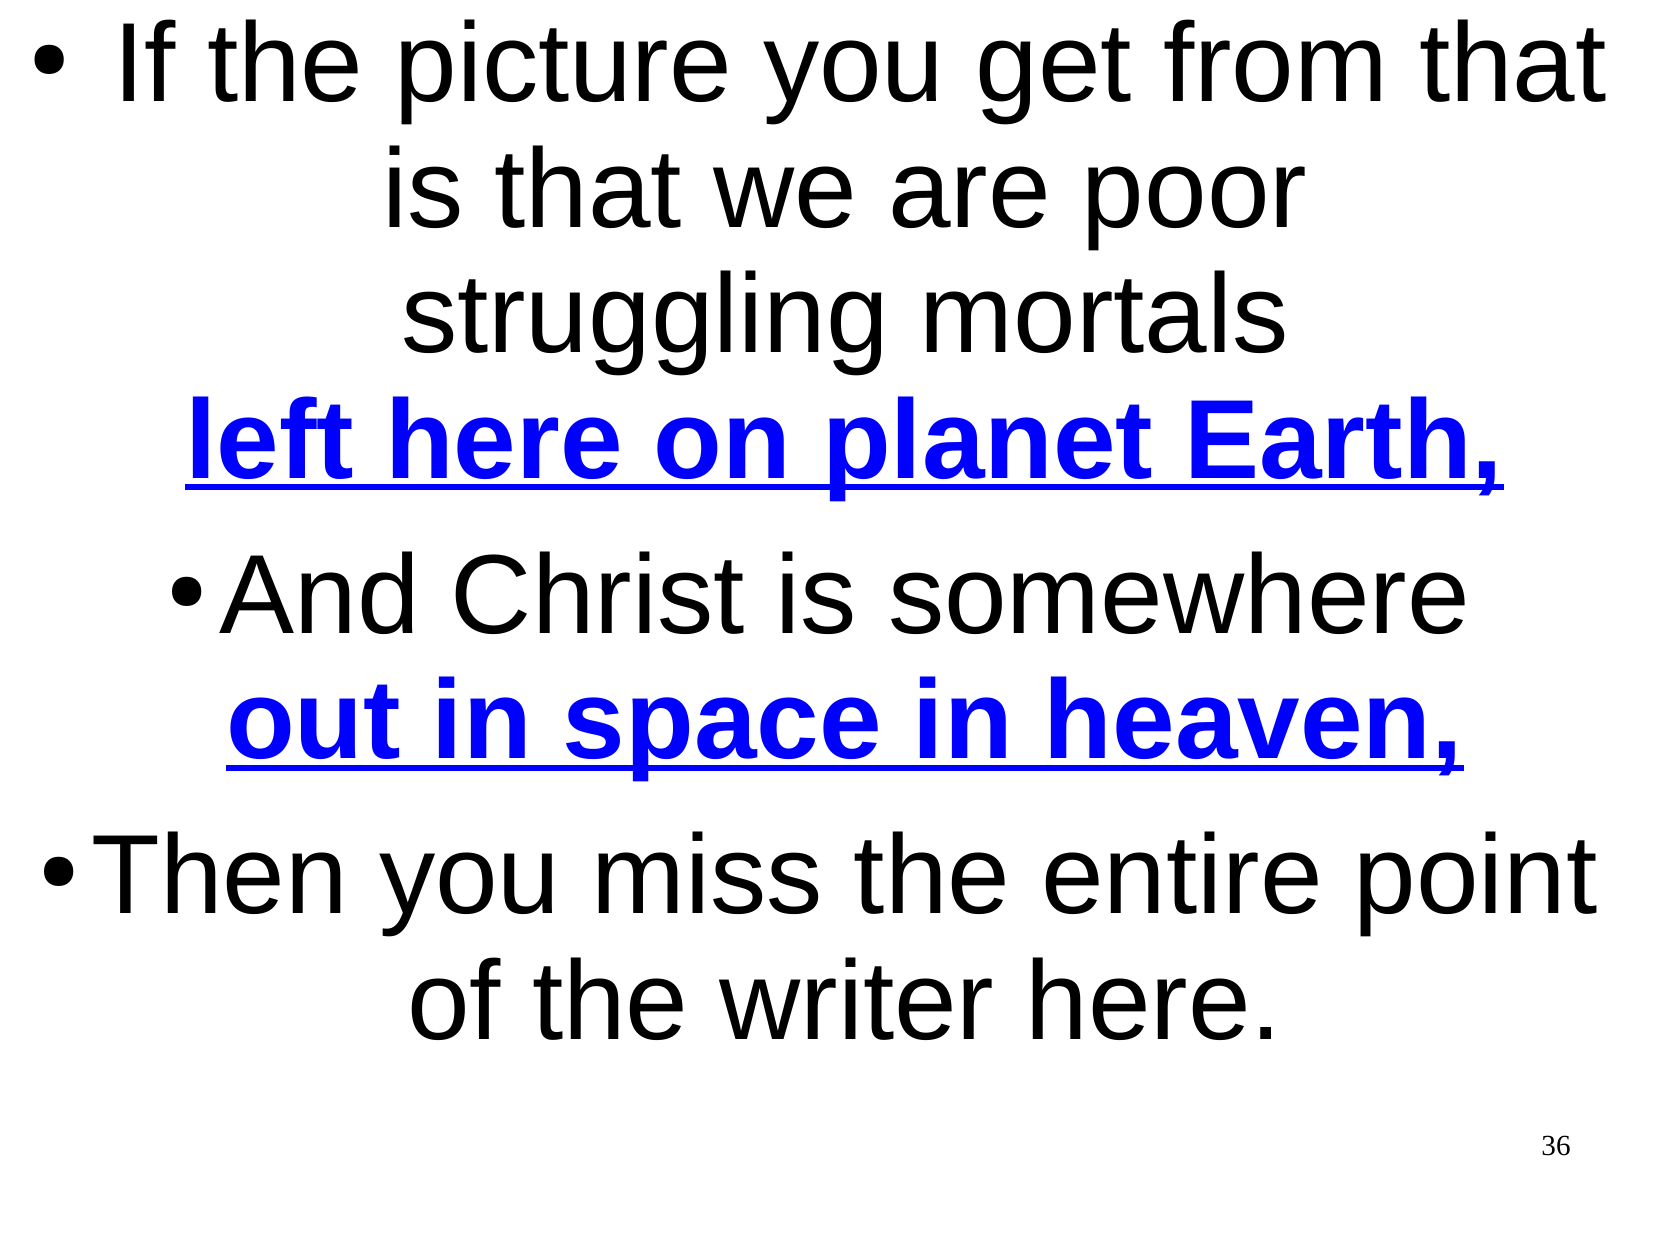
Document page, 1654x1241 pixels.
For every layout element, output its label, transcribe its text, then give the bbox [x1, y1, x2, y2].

list If the picture you get from that is that we are poor struggling mortals left here on planet Earth, And Christ is somewhere out in space in heaven, Then you miss the entire point of the writer here. [0, 0, 1651, 1238]
